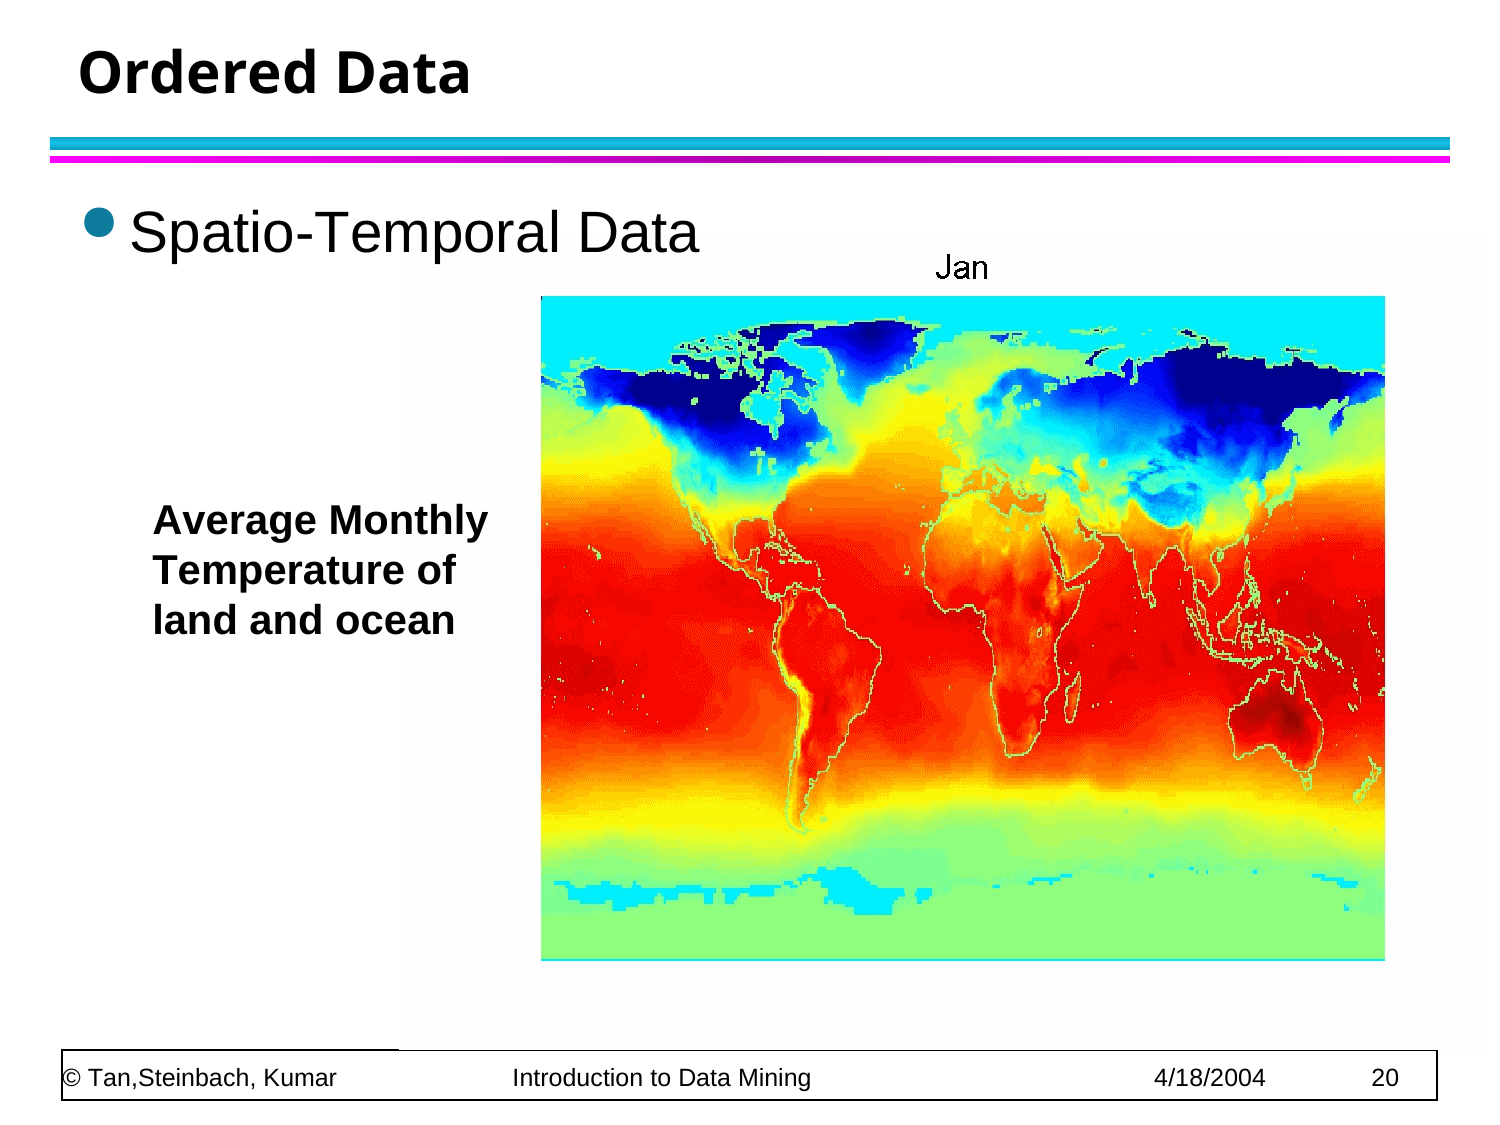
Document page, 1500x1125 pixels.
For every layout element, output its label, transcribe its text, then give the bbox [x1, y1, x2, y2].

text_box [399, 234, 1488, 1051]
title Ordered Data [62, 22, 1421, 113]
text_box Average Monthly Temperature of land and ocean [137, 484, 513, 651]
list Spatio-Temporal Data [67, 187, 1432, 1038]
